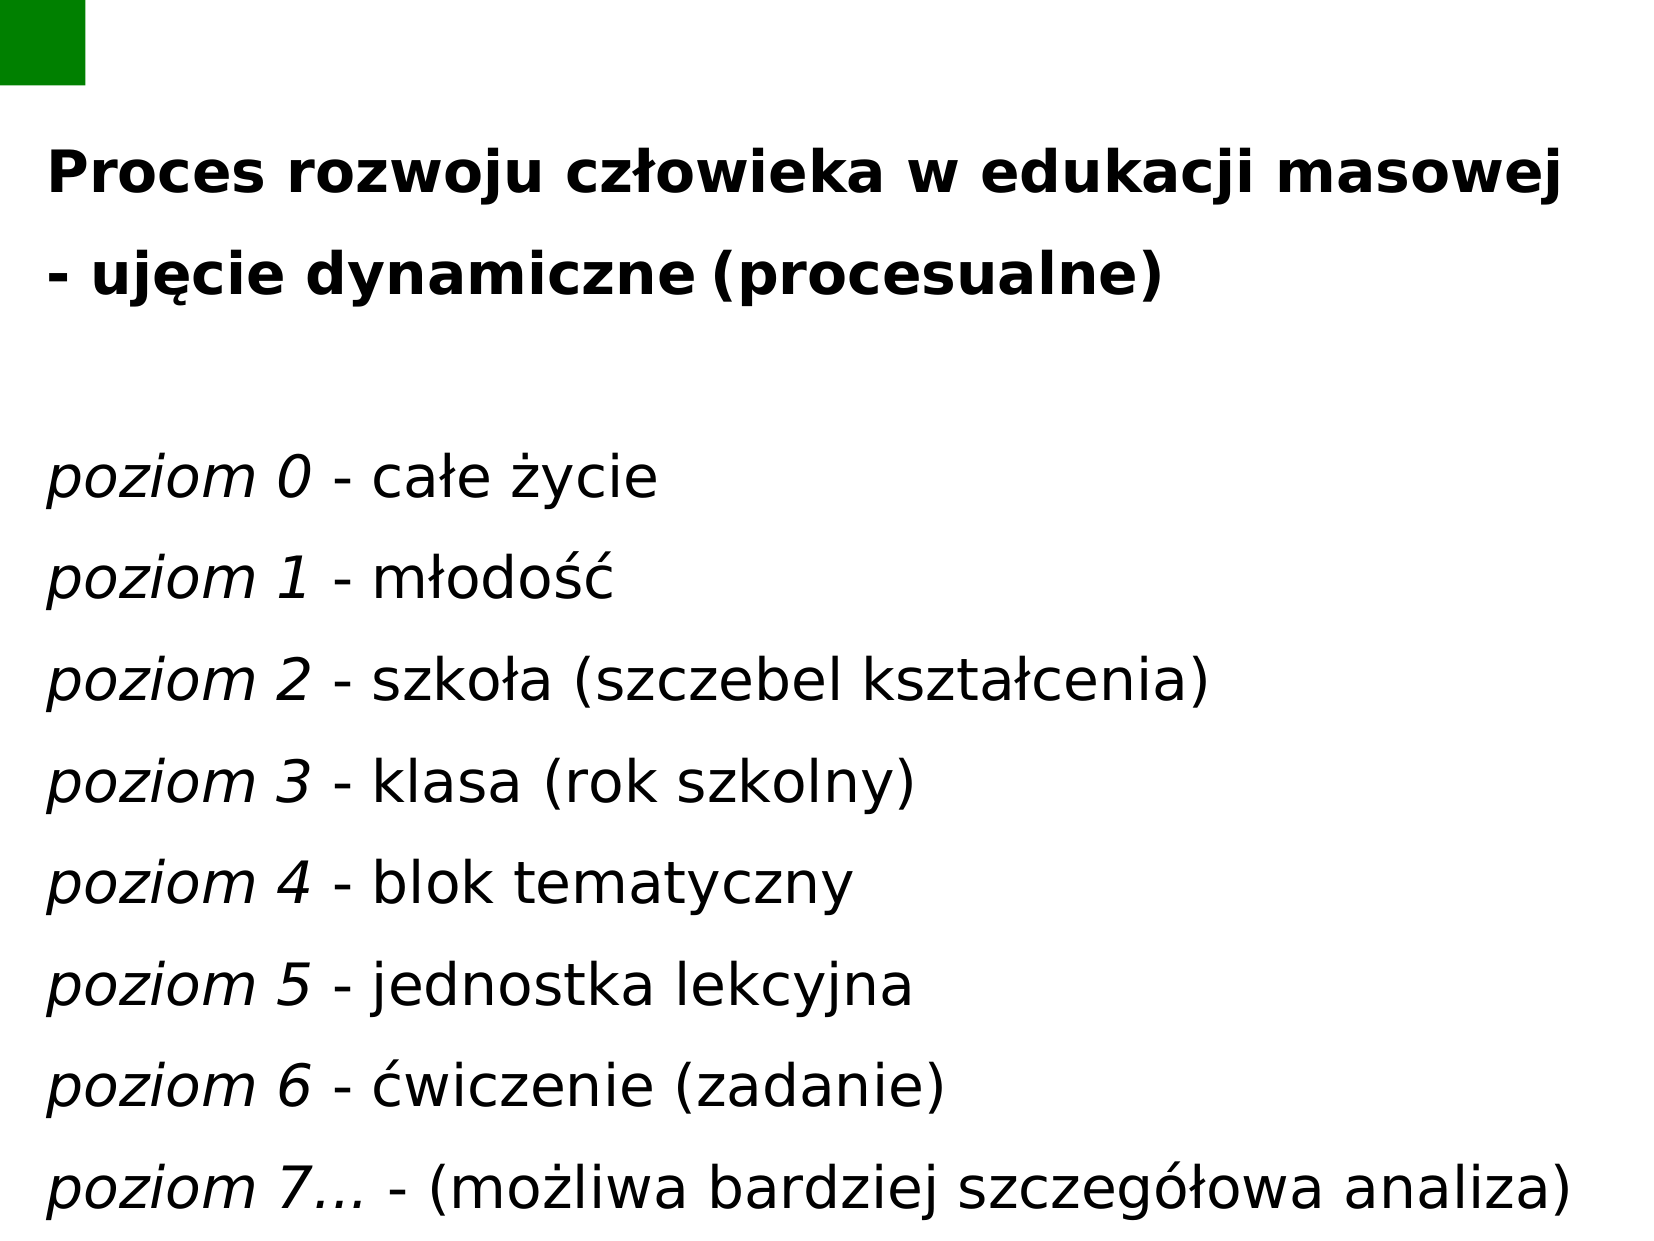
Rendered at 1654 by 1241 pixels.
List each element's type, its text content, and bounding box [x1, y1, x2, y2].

text_box [0, 0, 86, 86]
text_box Proces rozwoju człowieka w edukacji masowej - ujęcie dynamiczne (procesualne) poziom 0 - całe życie poziom 1 - młodość poziom 2 - szkoła (szczebel kształcenia) poziom 3 - klasa (rok szkolny) poziom 4 - blok tematyczny poziom 5 - jednostka lekcyjna poziom 6 - ćwiczenie (zadanie) poziom 7... - (możliwa bardziej szczegółowa analiza) [31, 97, 1590, 1196]
